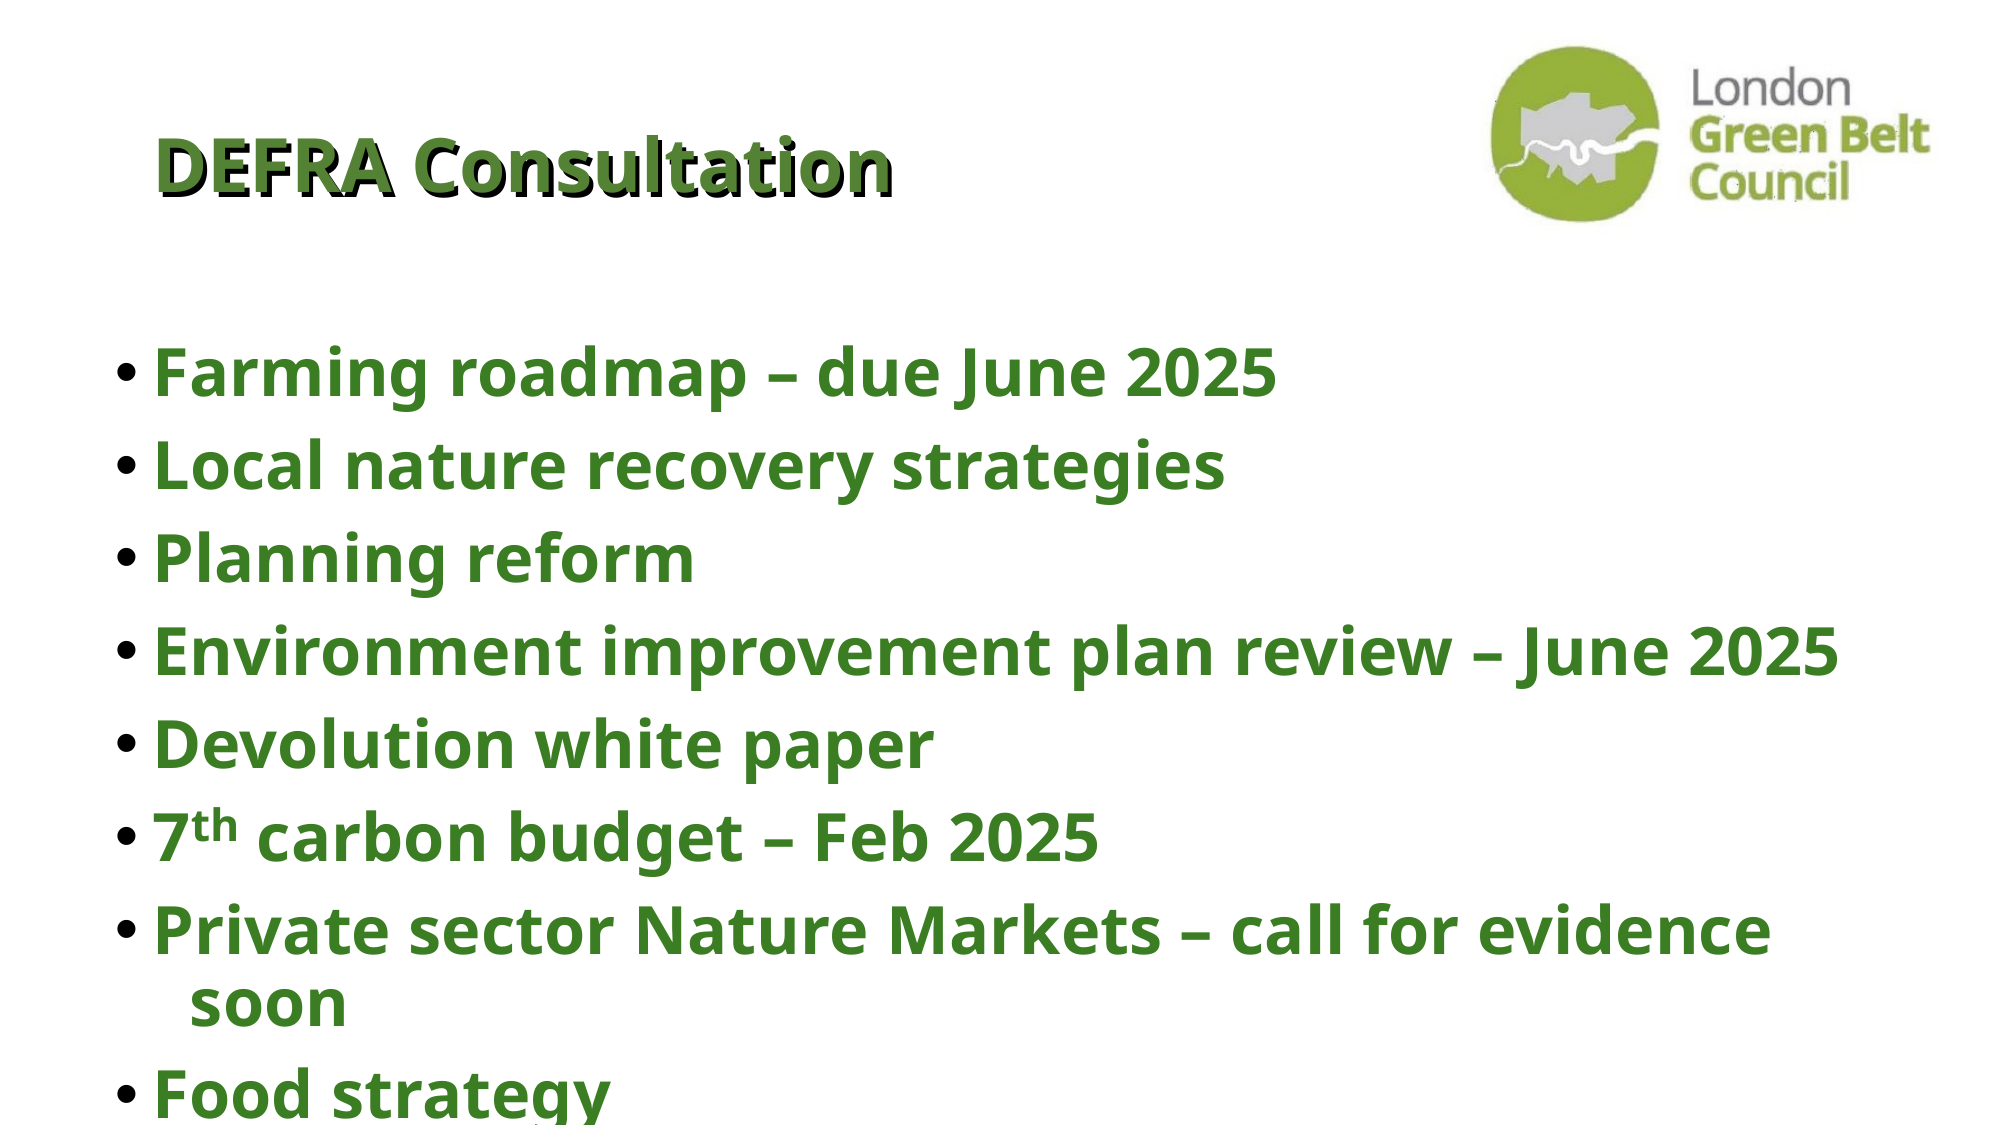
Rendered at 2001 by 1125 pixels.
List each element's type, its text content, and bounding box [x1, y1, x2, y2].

picture [1465, 38, 1971, 240]
list Farming roadmap – due June 2025 Local nature recovery strategies Planning reform Environment improvement plan review – June 2025 Devolution white paper 7th carbon budget – Feb 2025 Private sector Nature Markets – call for evidence soon Food strategy [99, 331, 1940, 1125]
title DEFRA Consultation [137, 59, 1863, 278]
